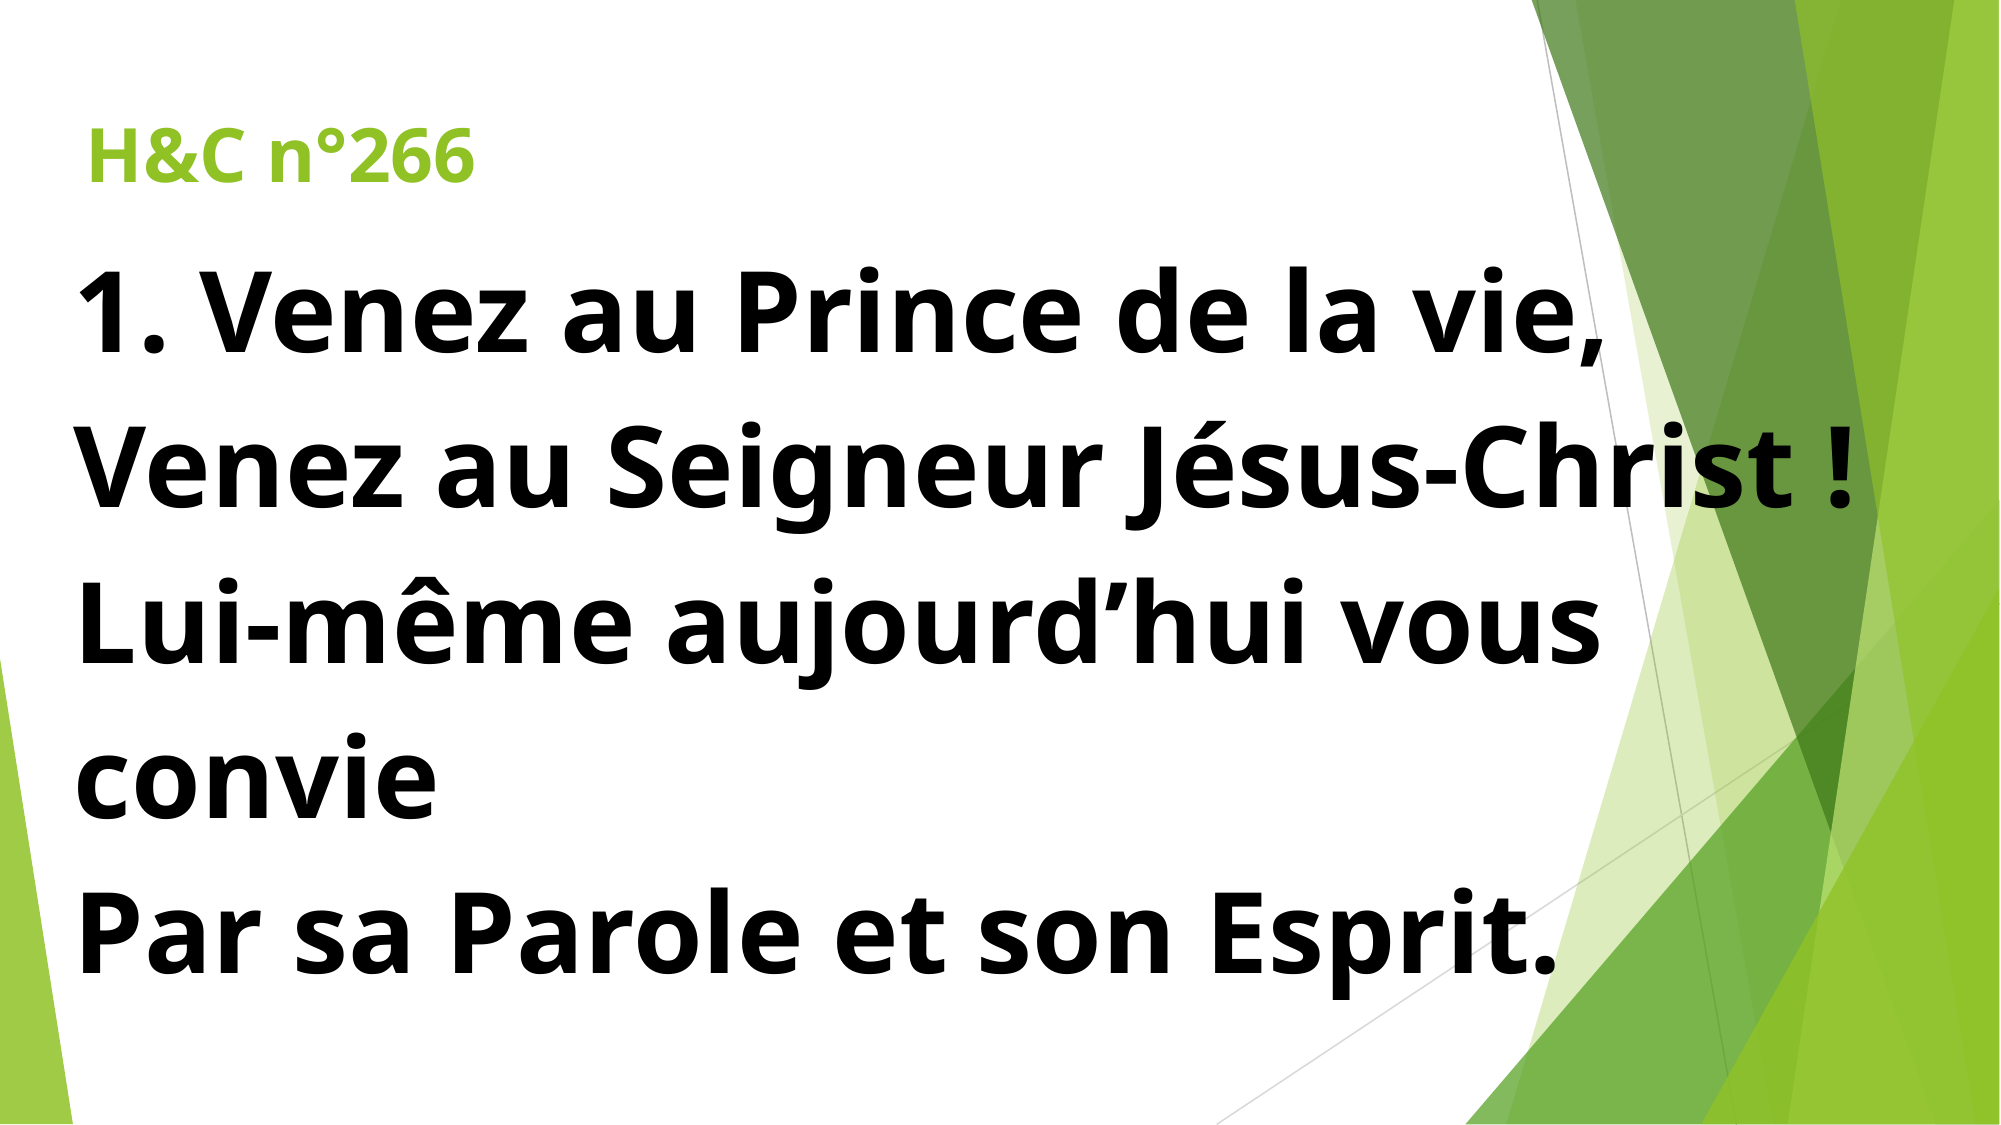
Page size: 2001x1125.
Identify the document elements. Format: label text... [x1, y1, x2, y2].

text_box H&C n°266 [70, 99, 1522, 212]
text_box 1. Venez au Prince de la vie, Venez au Seigneur Jésus-Christ ! Lui-même aujourd’hui vous convie Par sa Parole et son Esprit. [59, 212, 1961, 1074]
